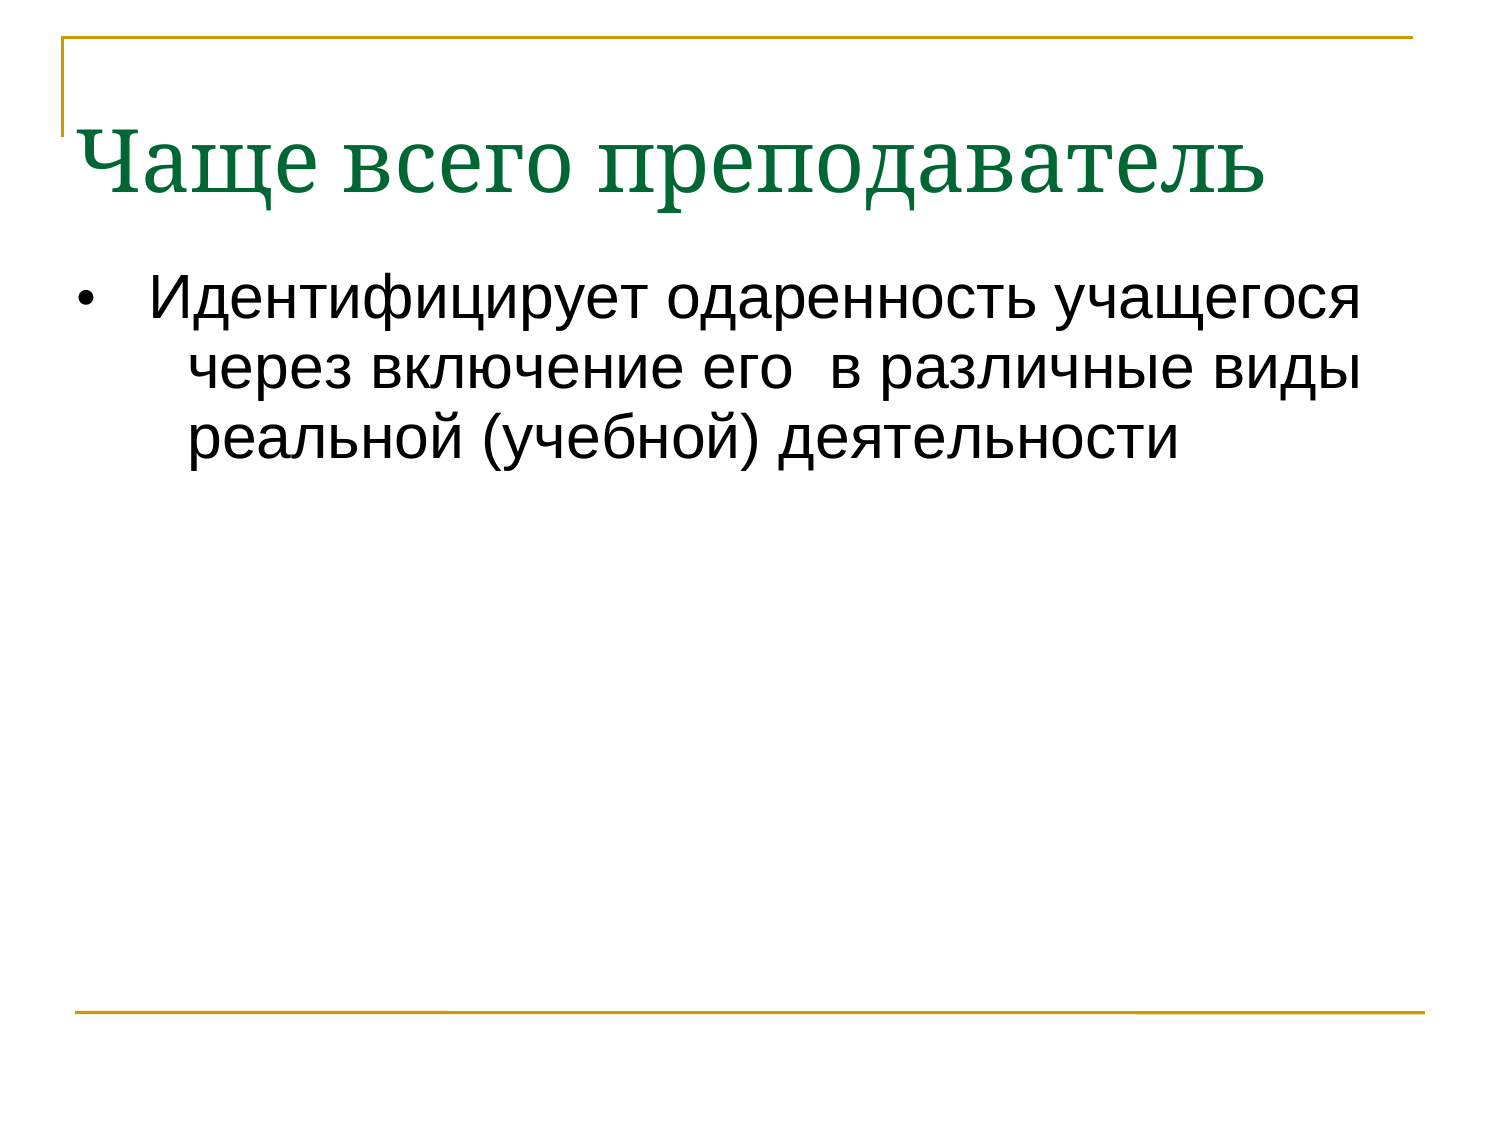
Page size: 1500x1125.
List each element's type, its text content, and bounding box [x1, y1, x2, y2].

list Идентифицирует одаренность учащегося через включение его в различные виды реальной (учебной) деятельности [75, 262, 1425, 991]
title Чаще всего преподаватель [75, 52, 1425, 262]
